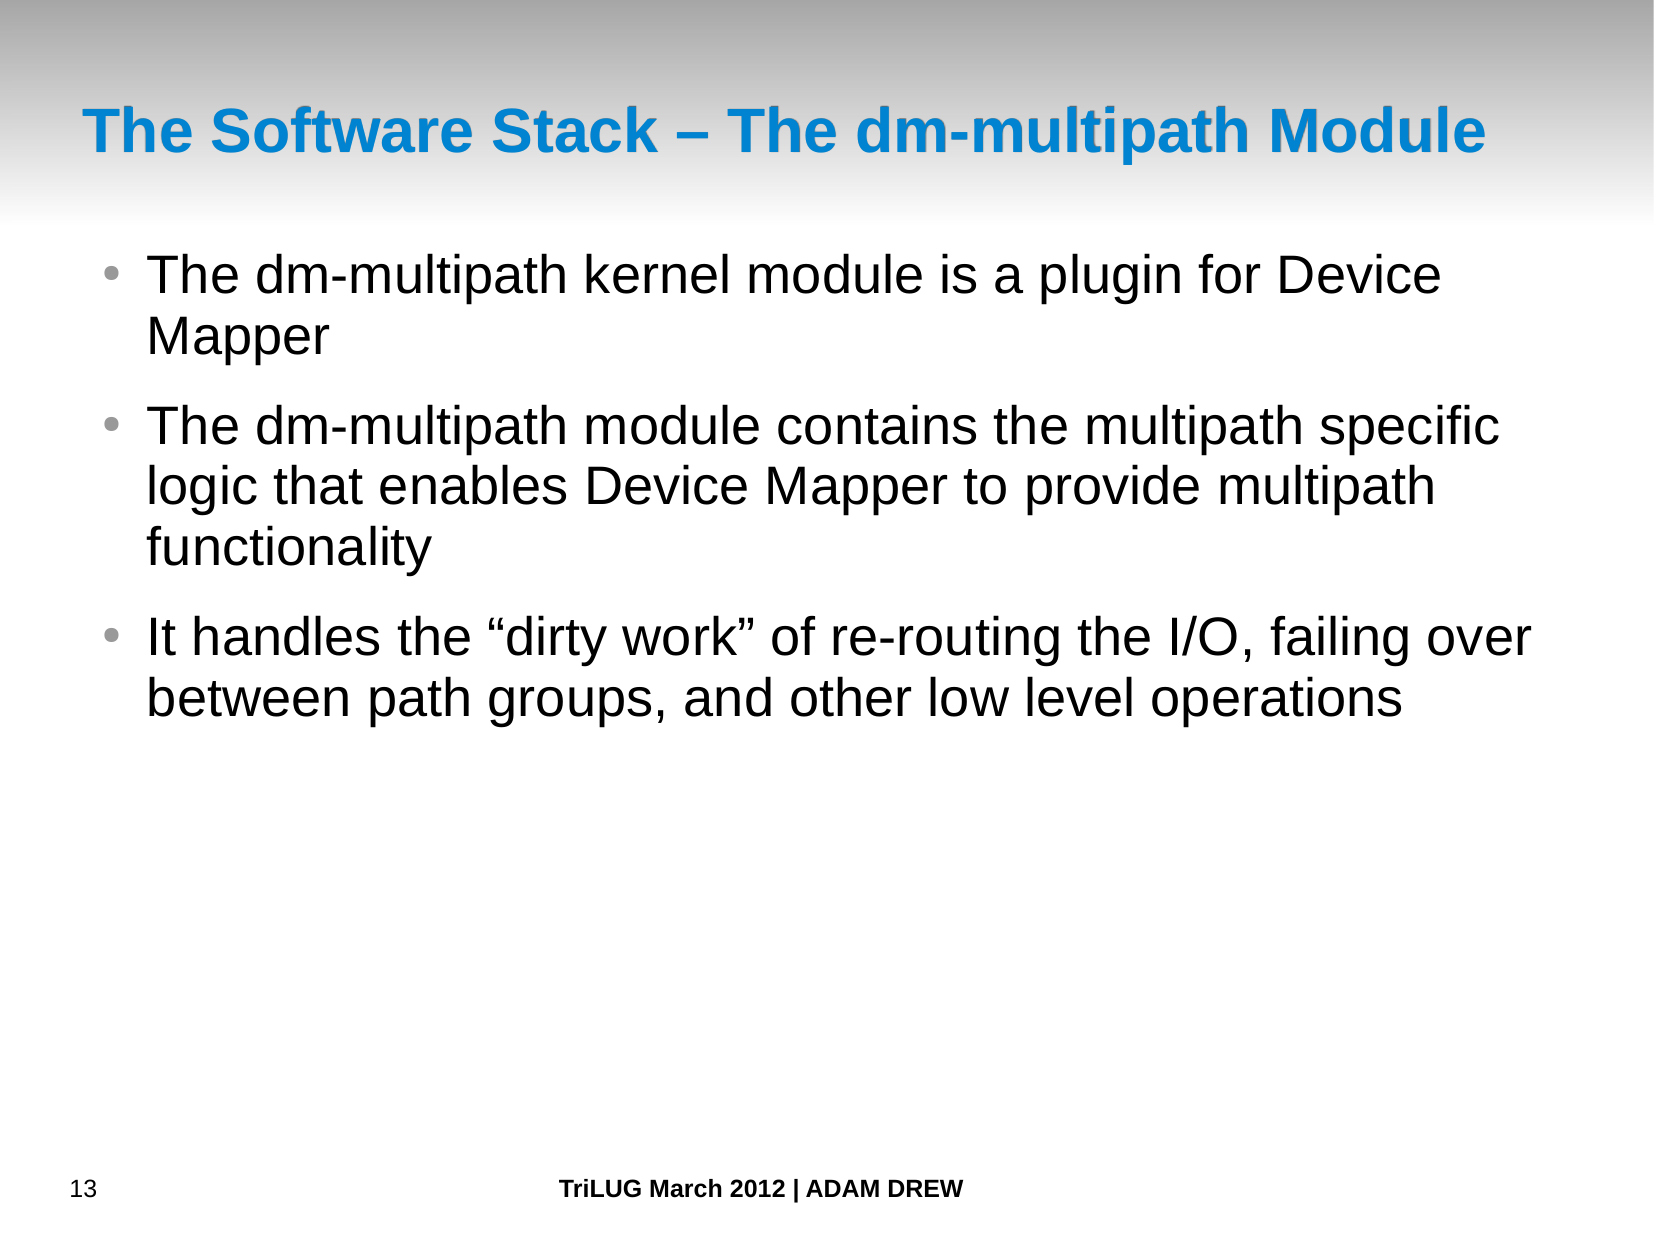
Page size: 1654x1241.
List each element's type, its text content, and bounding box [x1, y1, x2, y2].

title The Software Stack – The dm-multipath Module [82, 37, 1571, 226]
list The dm-multipath kernel module is a plugin for Device Mapper The dm-multipath module contains the multipath specific logic that enables Device Mapper to provide multipath functionality It handles the “dirty work” of re-routing the I/O, failing over between path groups, and other low level operations [86, 244, 1576, 1039]
picture [0, 0, 1654, 225]
